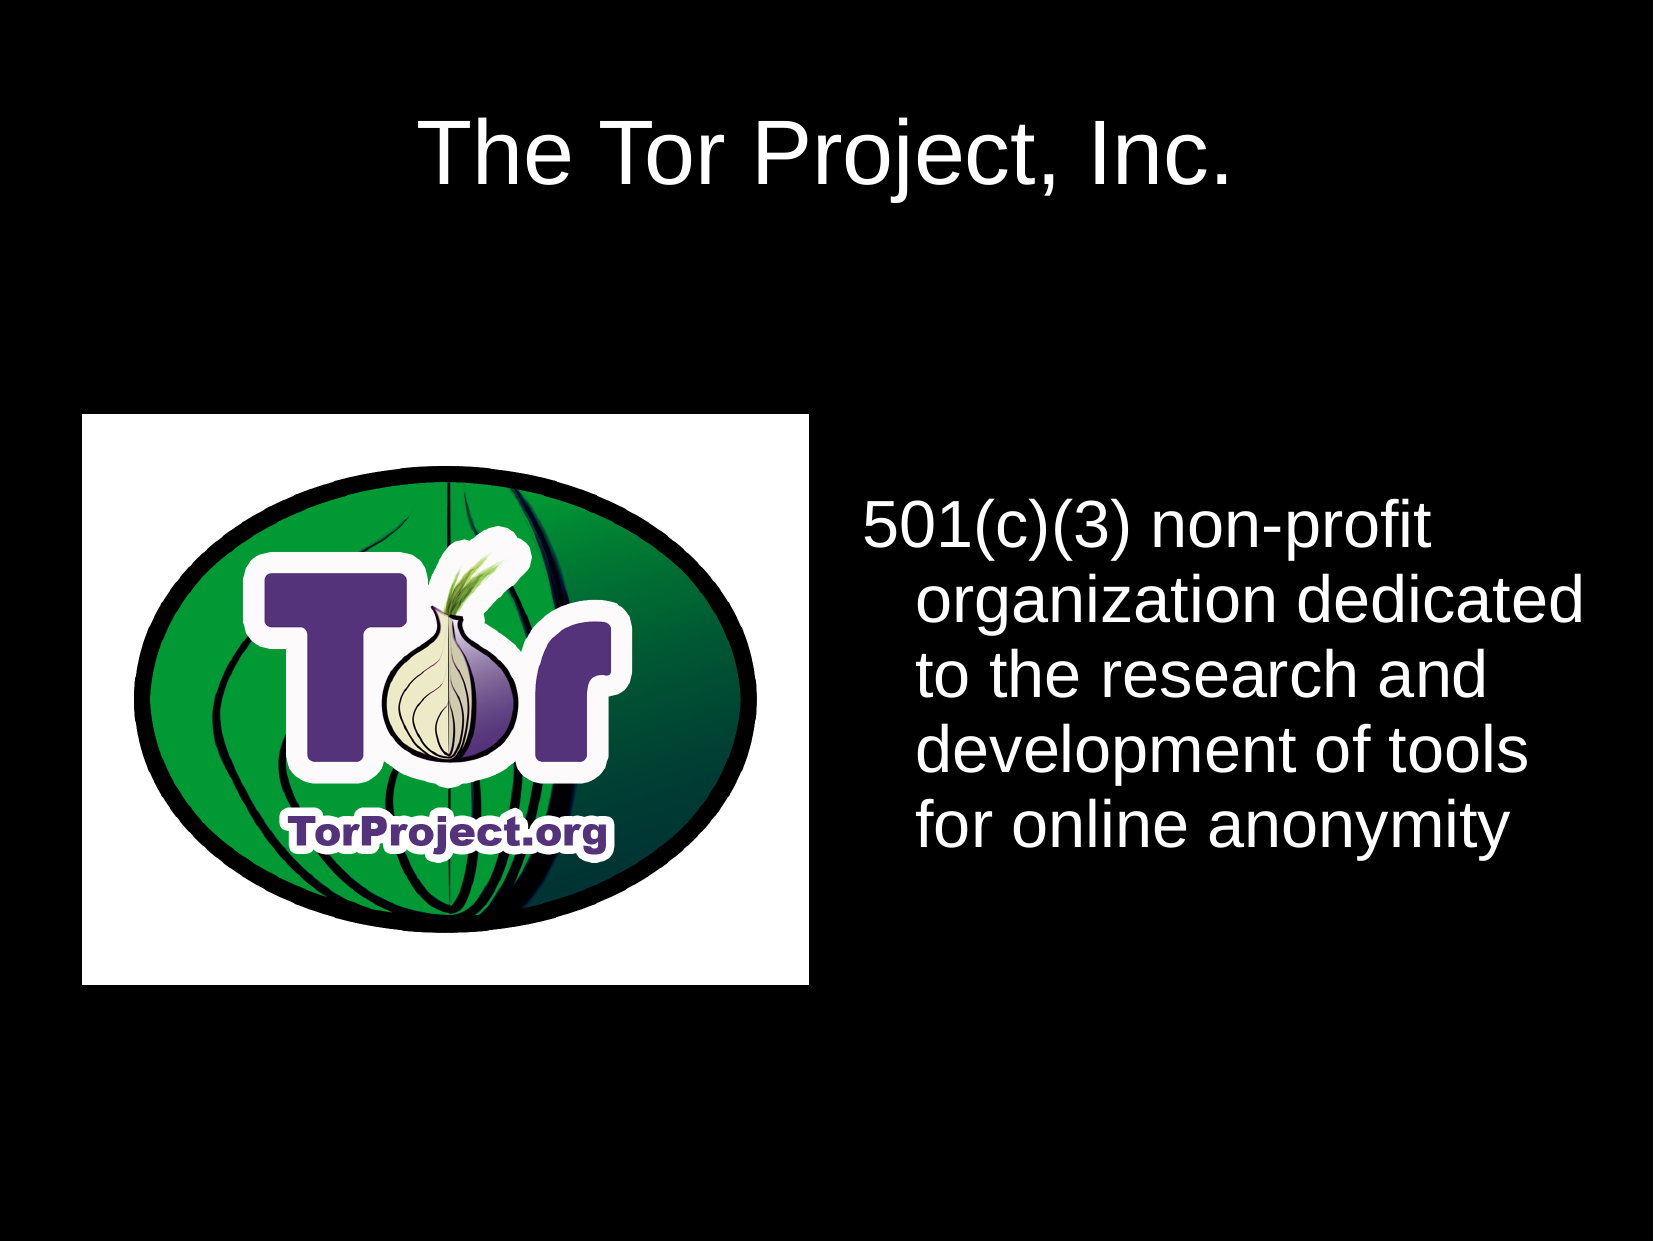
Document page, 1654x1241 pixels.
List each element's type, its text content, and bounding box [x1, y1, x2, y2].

title The Tor Project, Inc. [82, 49, 1571, 257]
picture [82, 414, 809, 985]
list 501(c)(3) non-profit organization dedicated to the research and development of tools for online anonymity [844, 487, 1613, 938]
